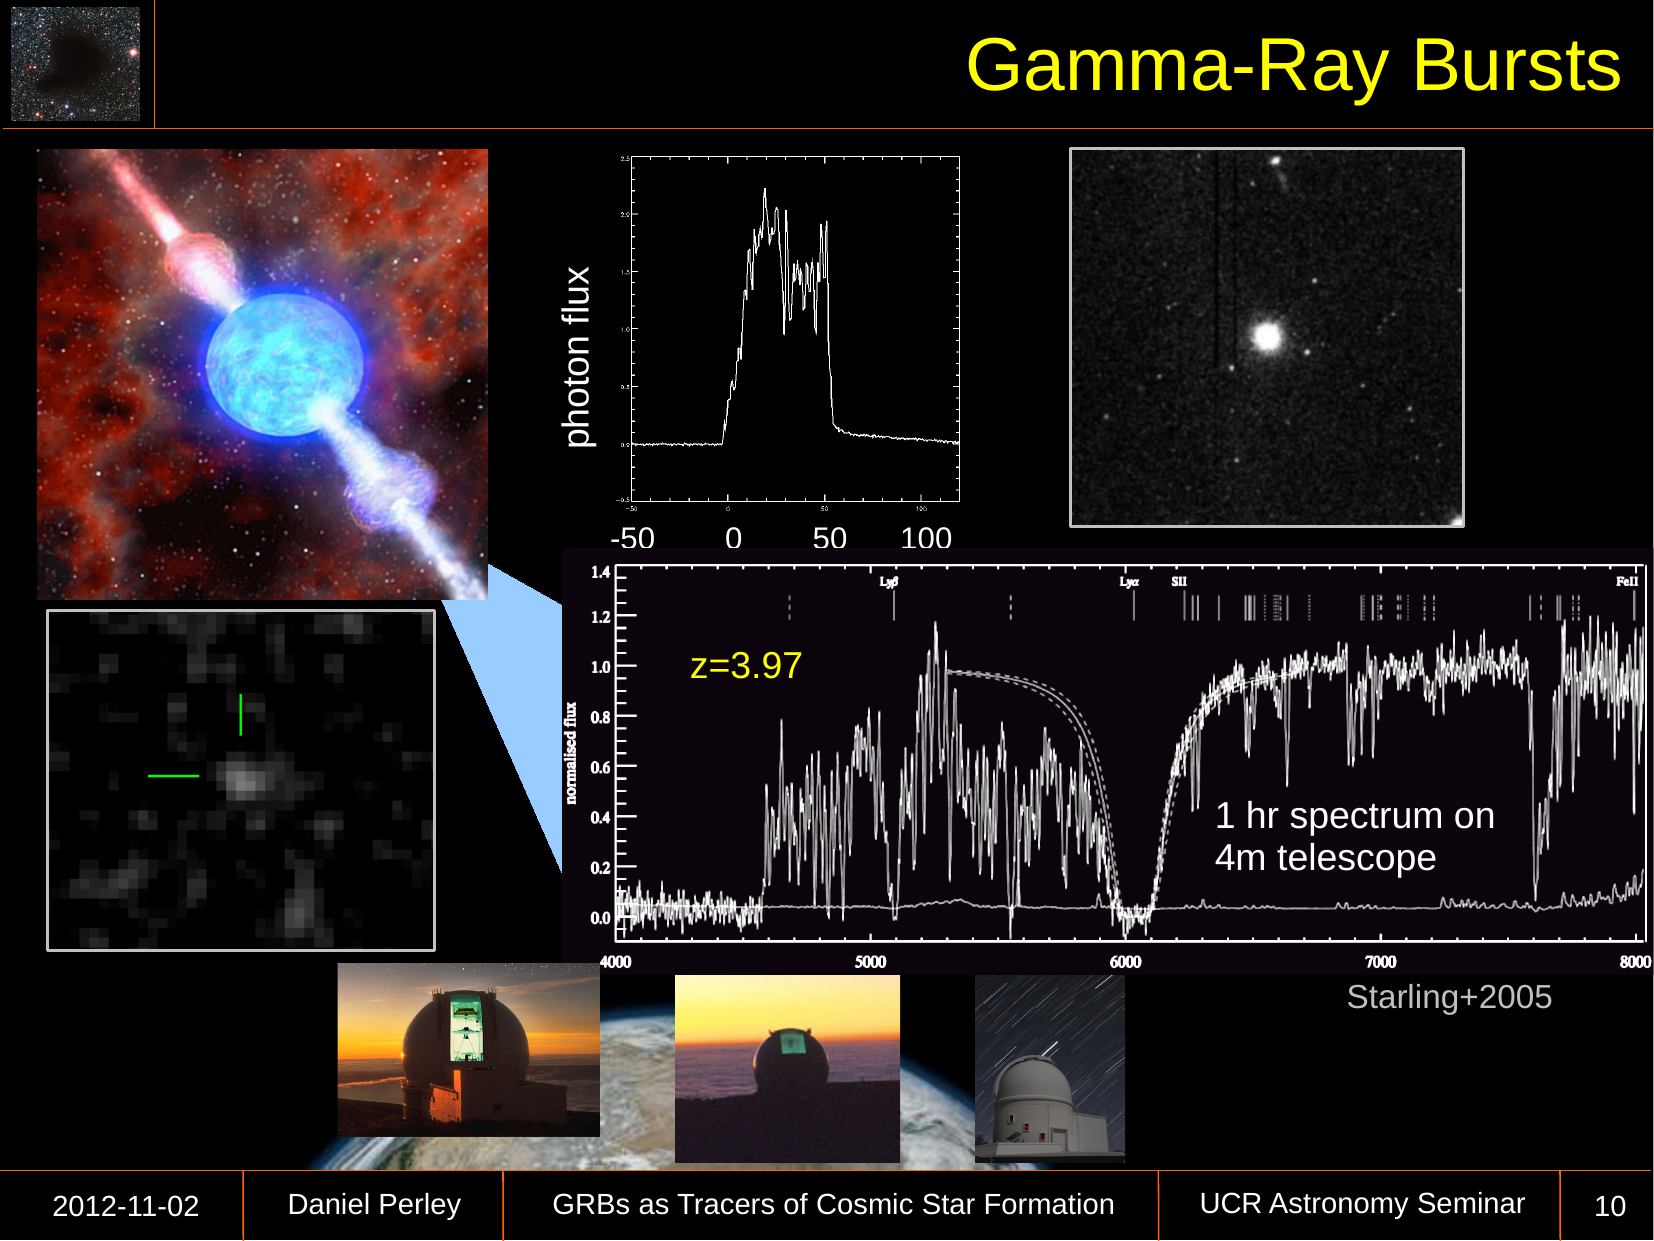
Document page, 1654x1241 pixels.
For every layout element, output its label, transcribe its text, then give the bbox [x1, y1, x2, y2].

picture [613, 152, 964, 514]
text_box -50 0 50 100 [595, 512, 1021, 548]
title Gamma-Ray Bursts [594, 21, 1624, 108]
text_box Starling+2005 [1331, 971, 1632, 1024]
picture [49, 611, 434, 950]
text_box z=3.97 [675, 637, 976, 695]
text_box photon flux [547, 189, 604, 528]
text_box [441, 562, 562, 875]
picture [258, 548, 1654, 1170]
picture [11, 7, 140, 121]
picture [37, 149, 488, 601]
picture [1072, 150, 1462, 526]
text_box 1 hr spectrum on 4m telescope [1200, 787, 1538, 887]
